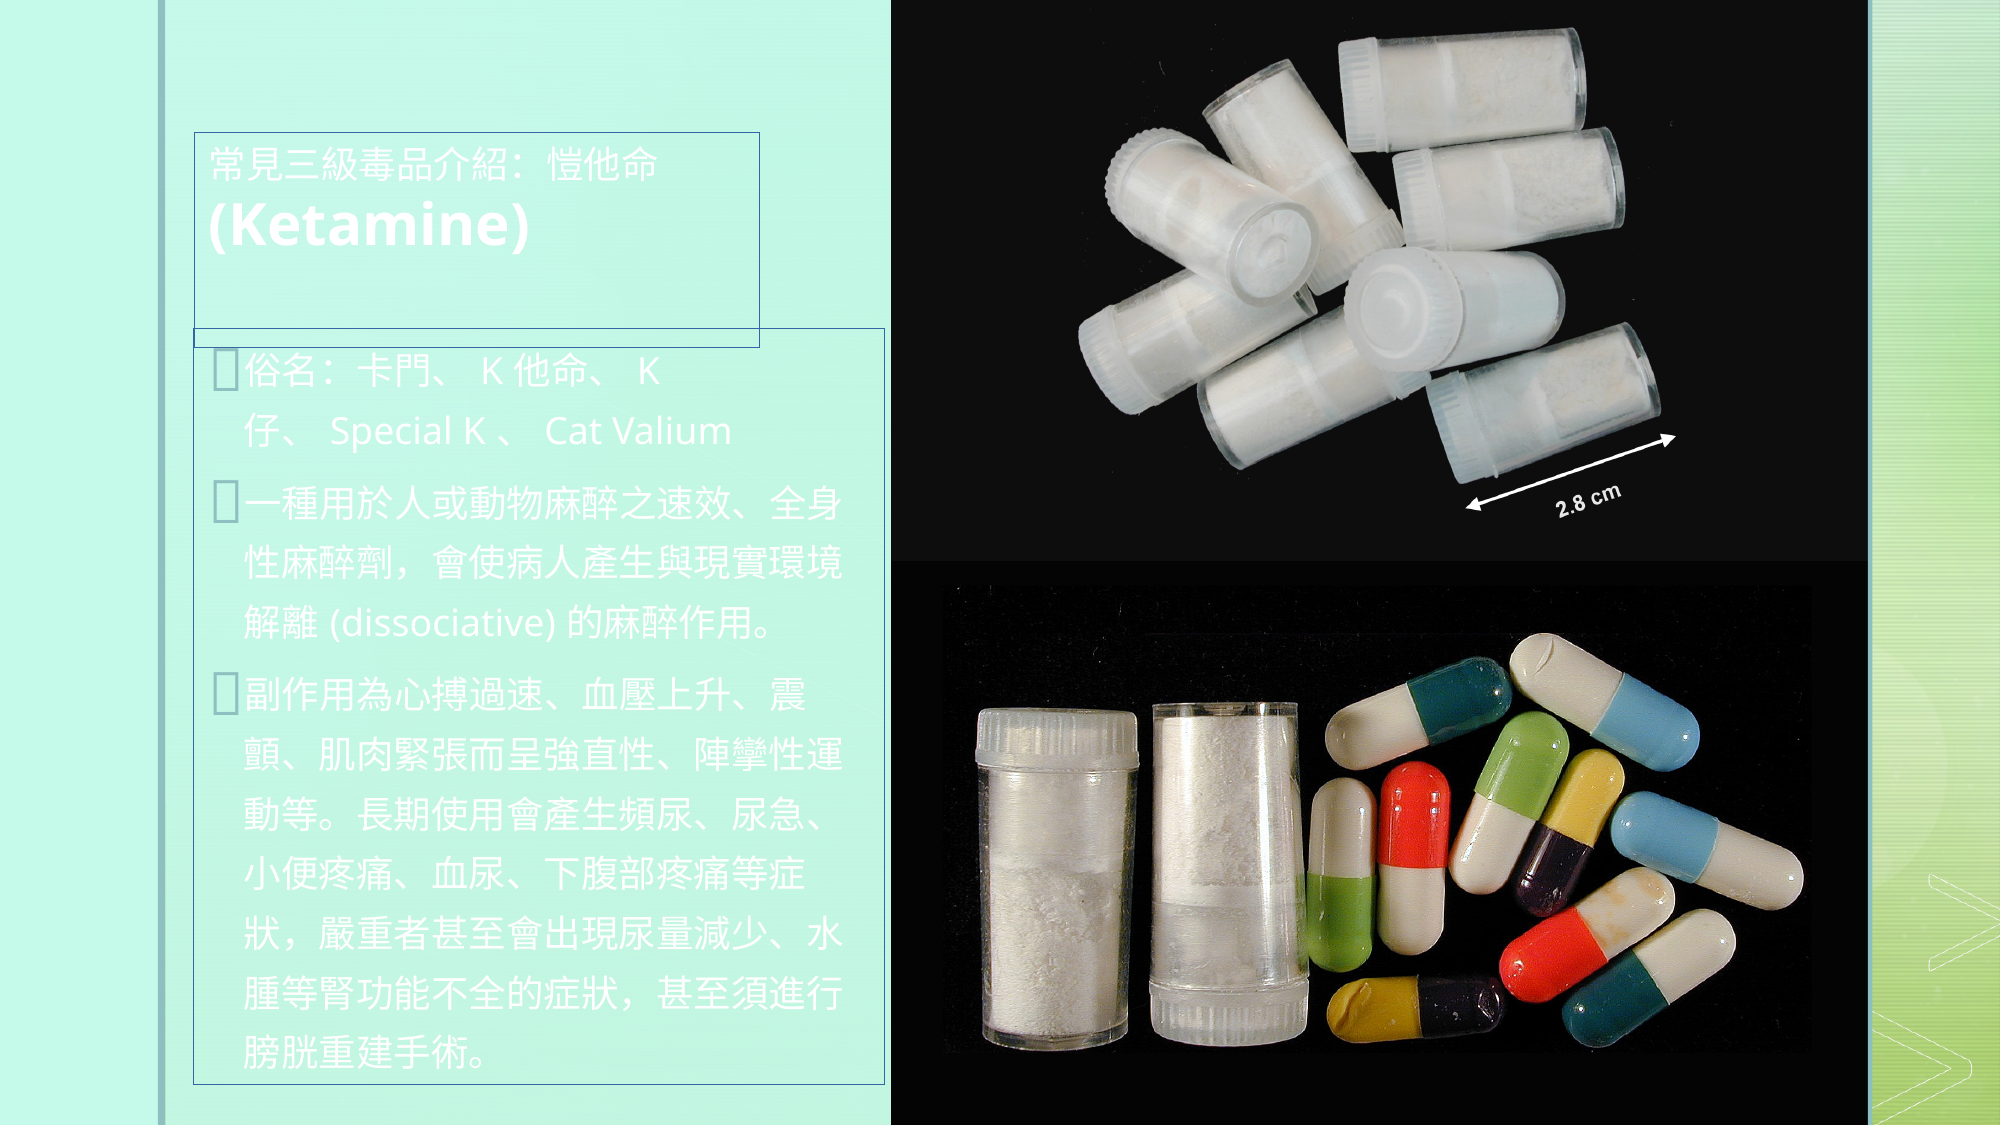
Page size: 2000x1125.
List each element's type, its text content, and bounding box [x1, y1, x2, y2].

picture [891, 0, 1867, 1125]
text_box 俗名：卡門、K他命、K仔、Special K、Cat Valium 一種用於人或動物麻醉之速效、全身性麻醉劑，會使病人產生與現實環境解離(dissociative)的麻醉作用。 副作用為心搏過速、血壓上升、震顫、肌肉緊張而呈強直性、陣攣性運動等。長期使用會產生頻尿、尿急、小便疼痛、血尿、下腹部疼痛等症狀，嚴重者甚至會出現尿量減少、水腫等腎功能不全的症狀，甚至須進行膀胱重建手術。 [193, 336, 885, 1077]
text_box [0, 0, 891, 1125]
text_box 常見三級毒品介紹：愷他命(Ketamine) [194, 329, 760, 336]
text_box 常見三級毒品介紹：愷他命(Ketamine) [194, 132, 760, 328]
picture [1873, 0, 2000, 1125]
text_box [1867, 0, 1873, 1125]
